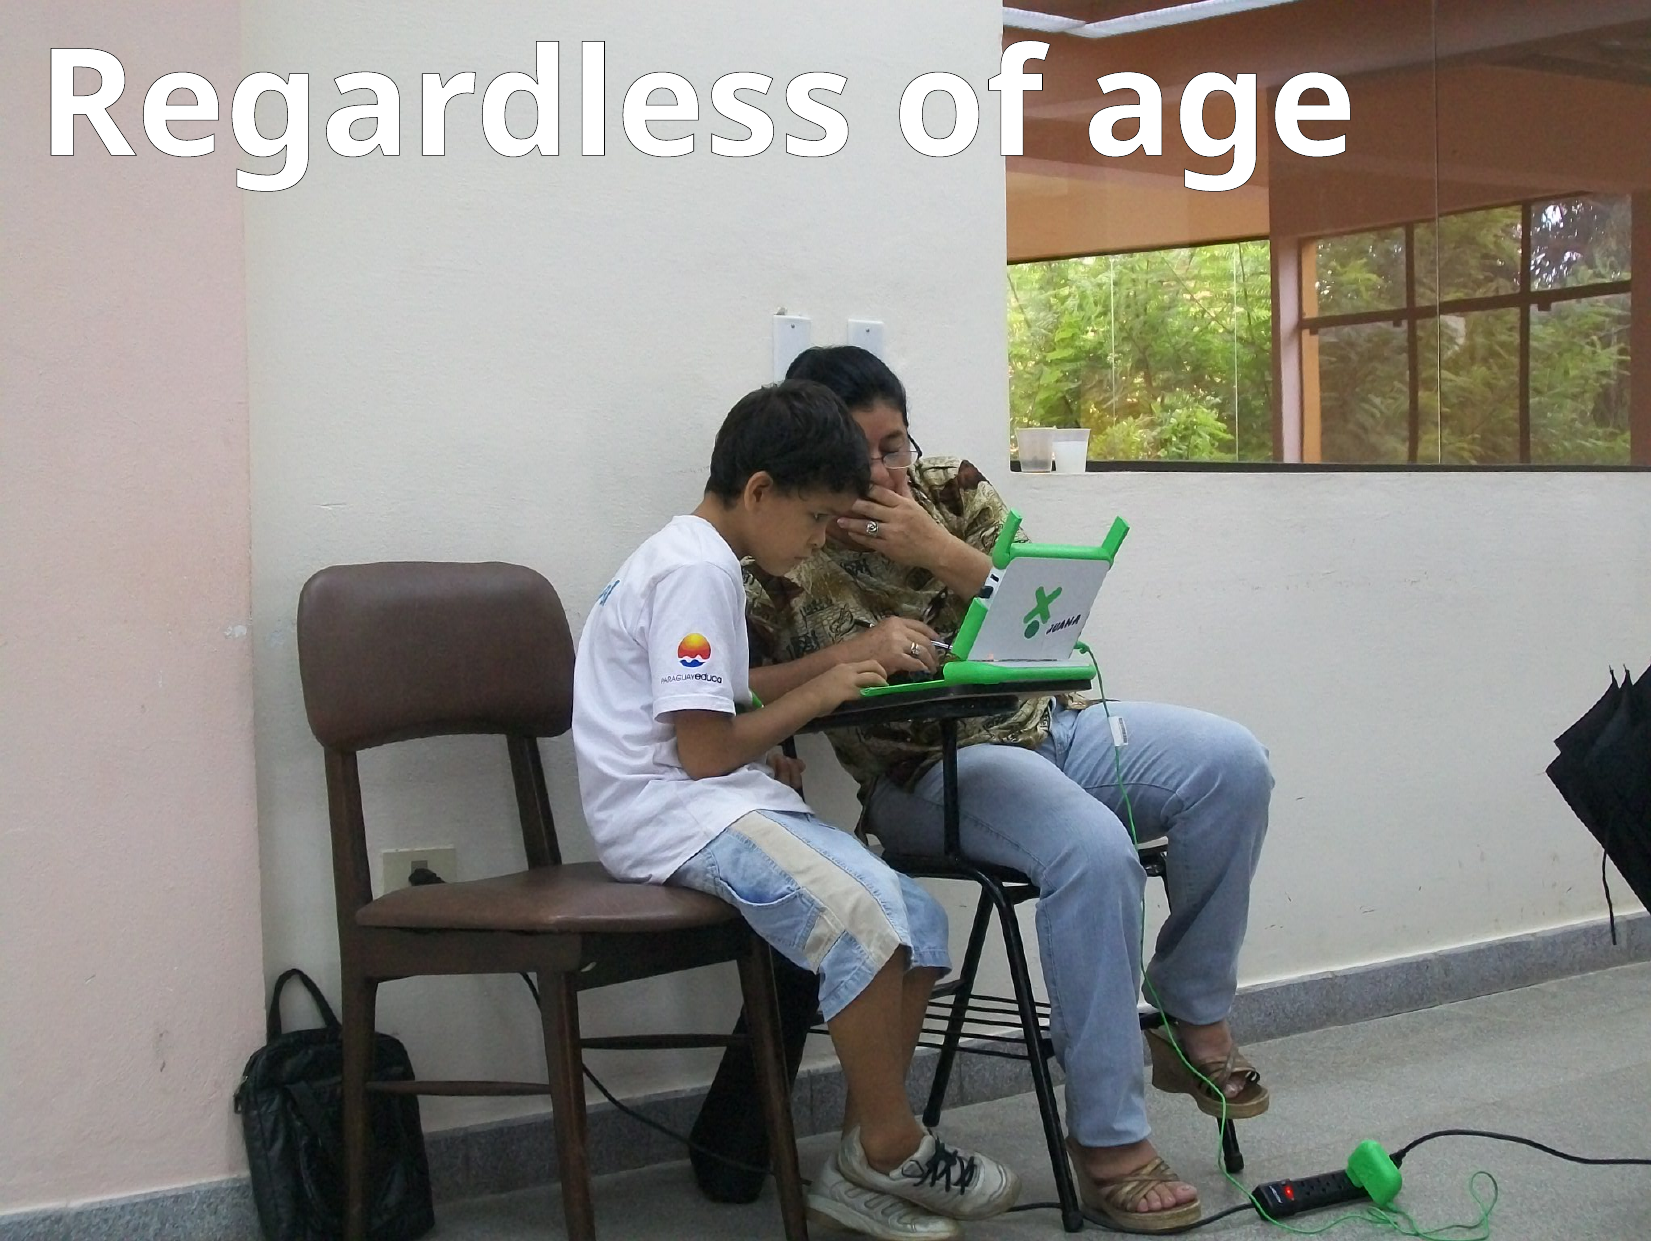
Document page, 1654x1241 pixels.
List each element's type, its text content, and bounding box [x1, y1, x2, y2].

picture [0, 0, 1654, 1241]
title Regardless of age [37, 7, 1613, 188]
